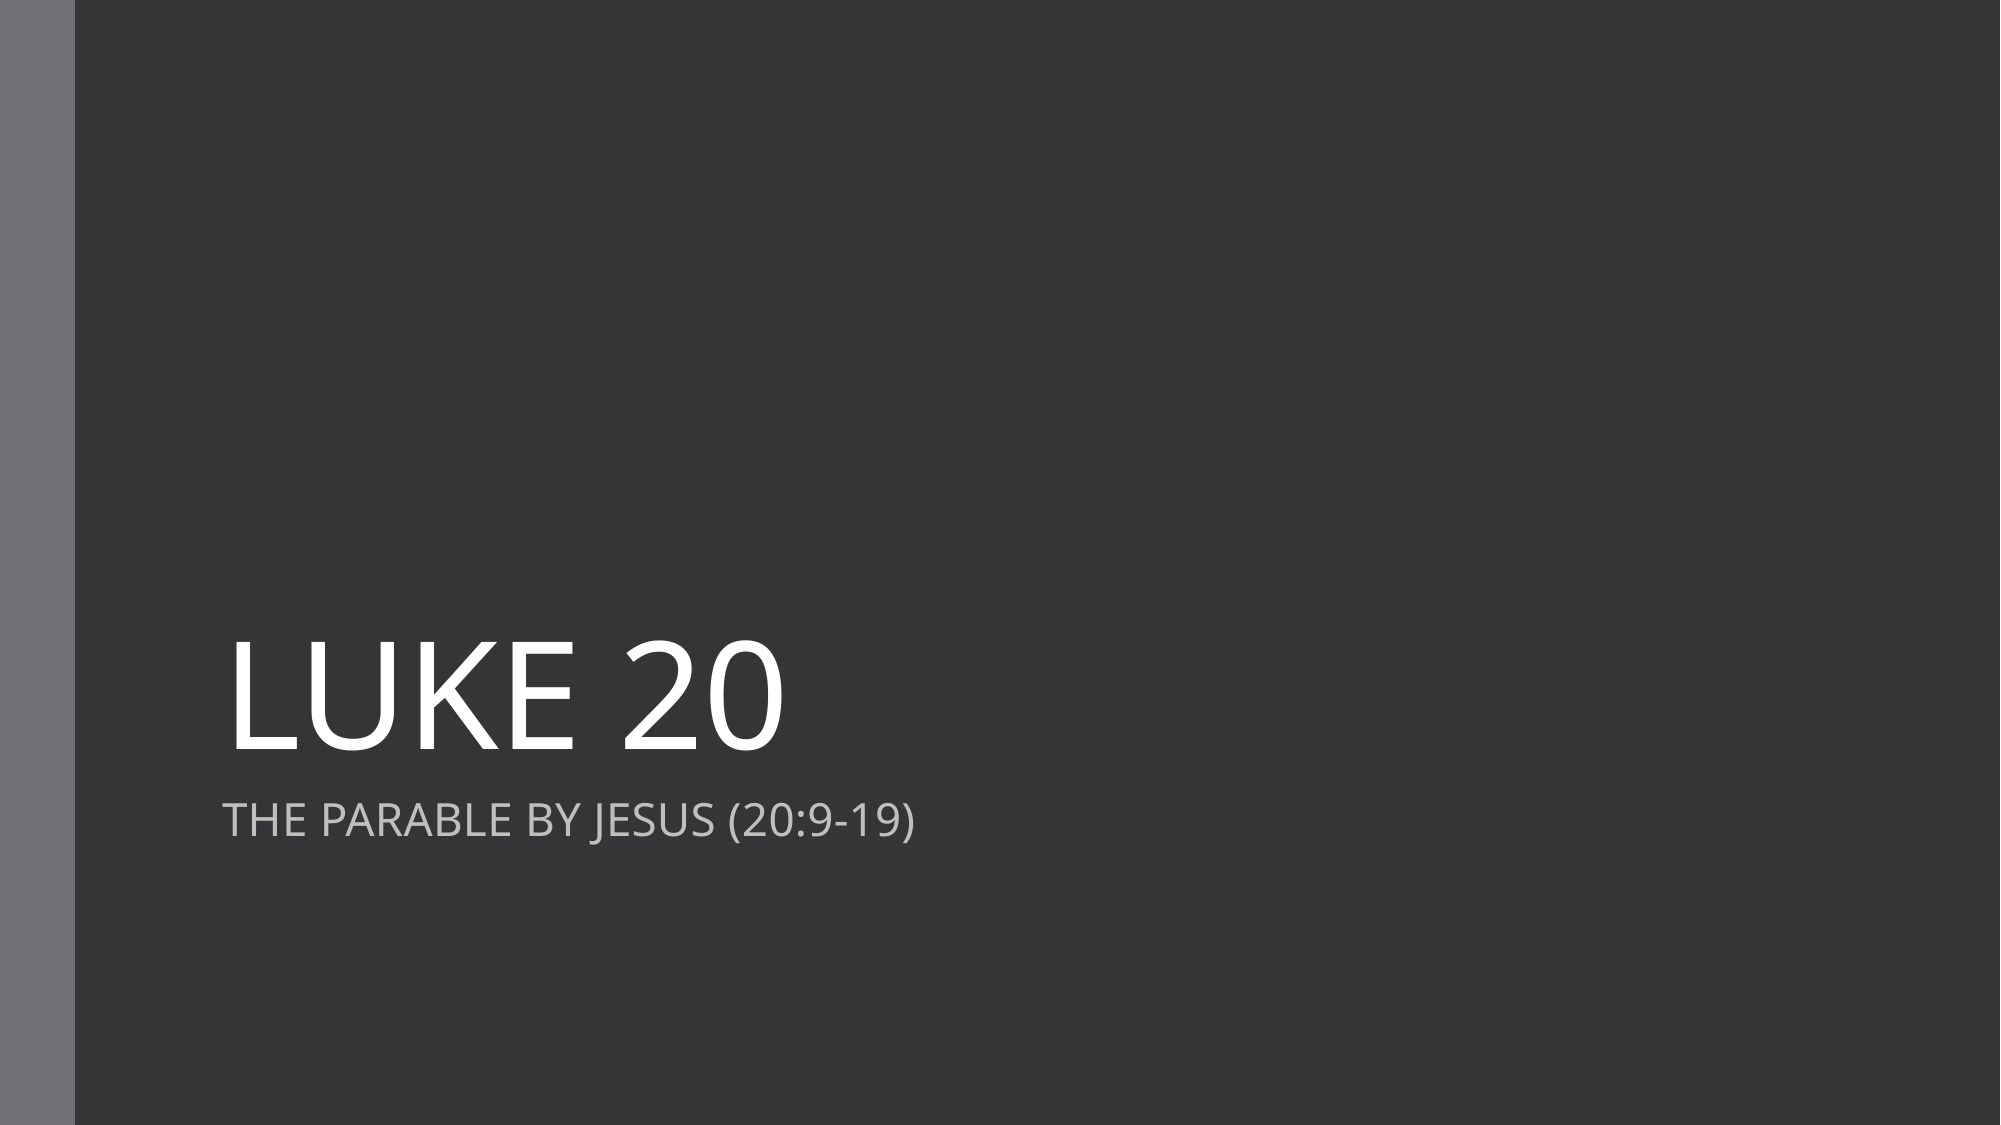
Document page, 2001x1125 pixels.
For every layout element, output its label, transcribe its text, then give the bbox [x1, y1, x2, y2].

subtitle THE PARABLE BY JESUS (20:9-19) [206, 787, 1752, 1066]
title LUKE 20 [206, 124, 1752, 787]
